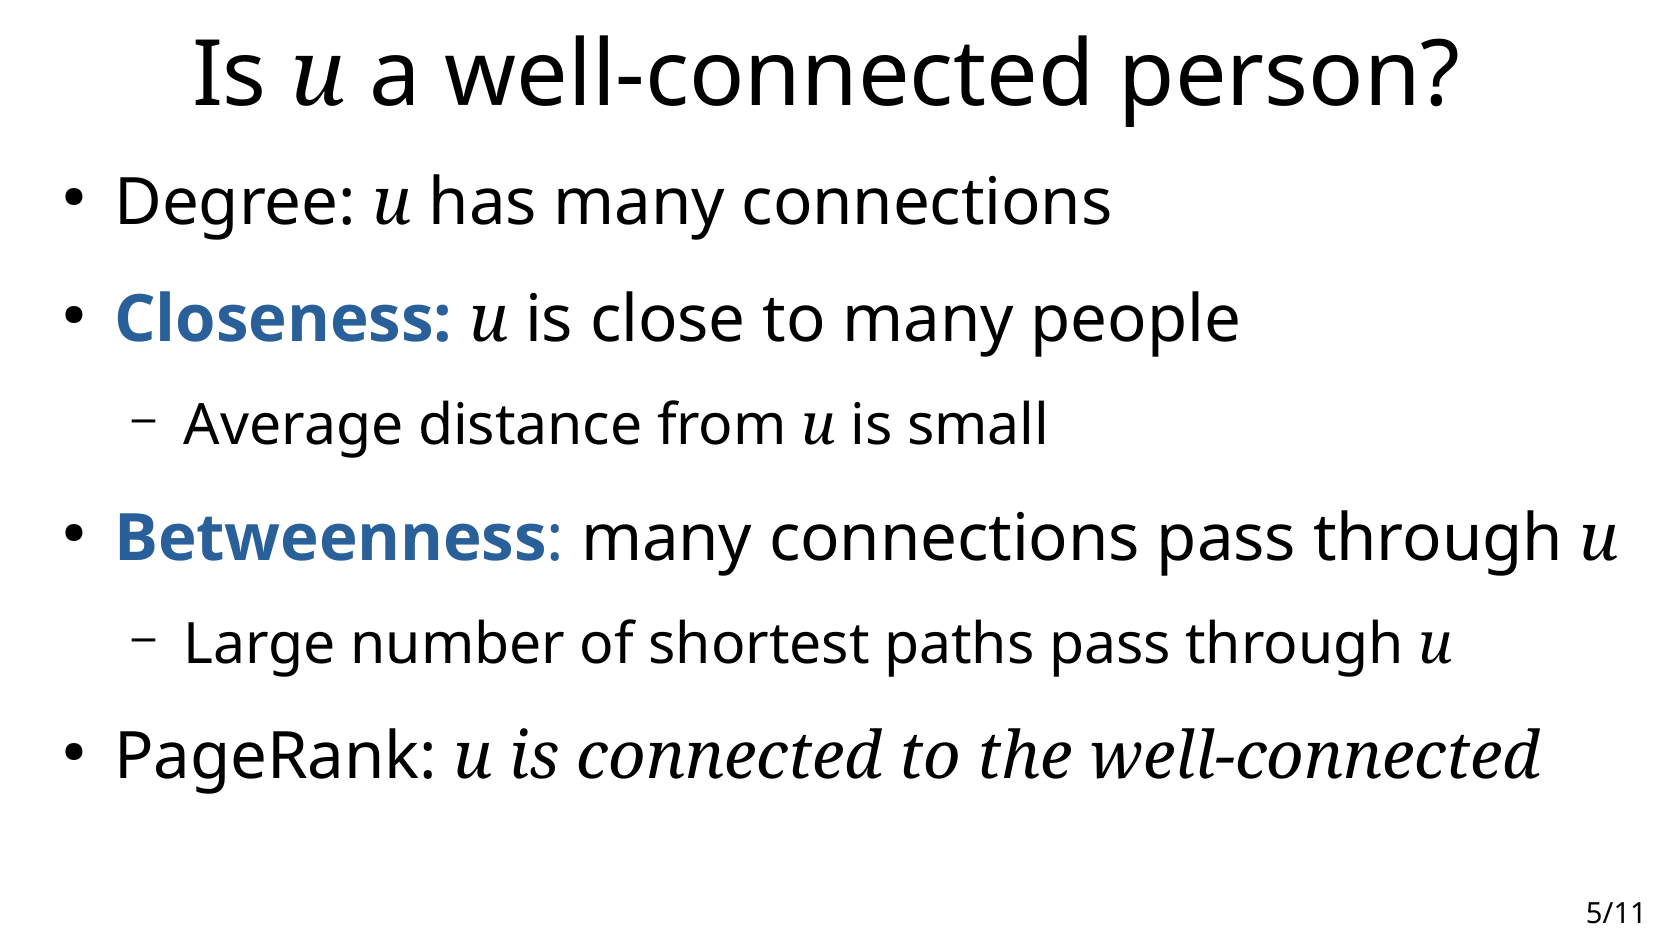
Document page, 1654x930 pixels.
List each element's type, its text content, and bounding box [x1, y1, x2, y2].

list Degree: u has many connections Closeness: u is close to many people Average distance from u is small Betweenness: many connections pass through u Large number of shortest paths pass through u PageRank: u is connected to the well-connected [45, 154, 1636, 874]
title Is u a well-connected person? [82, 0, 1571, 154]
